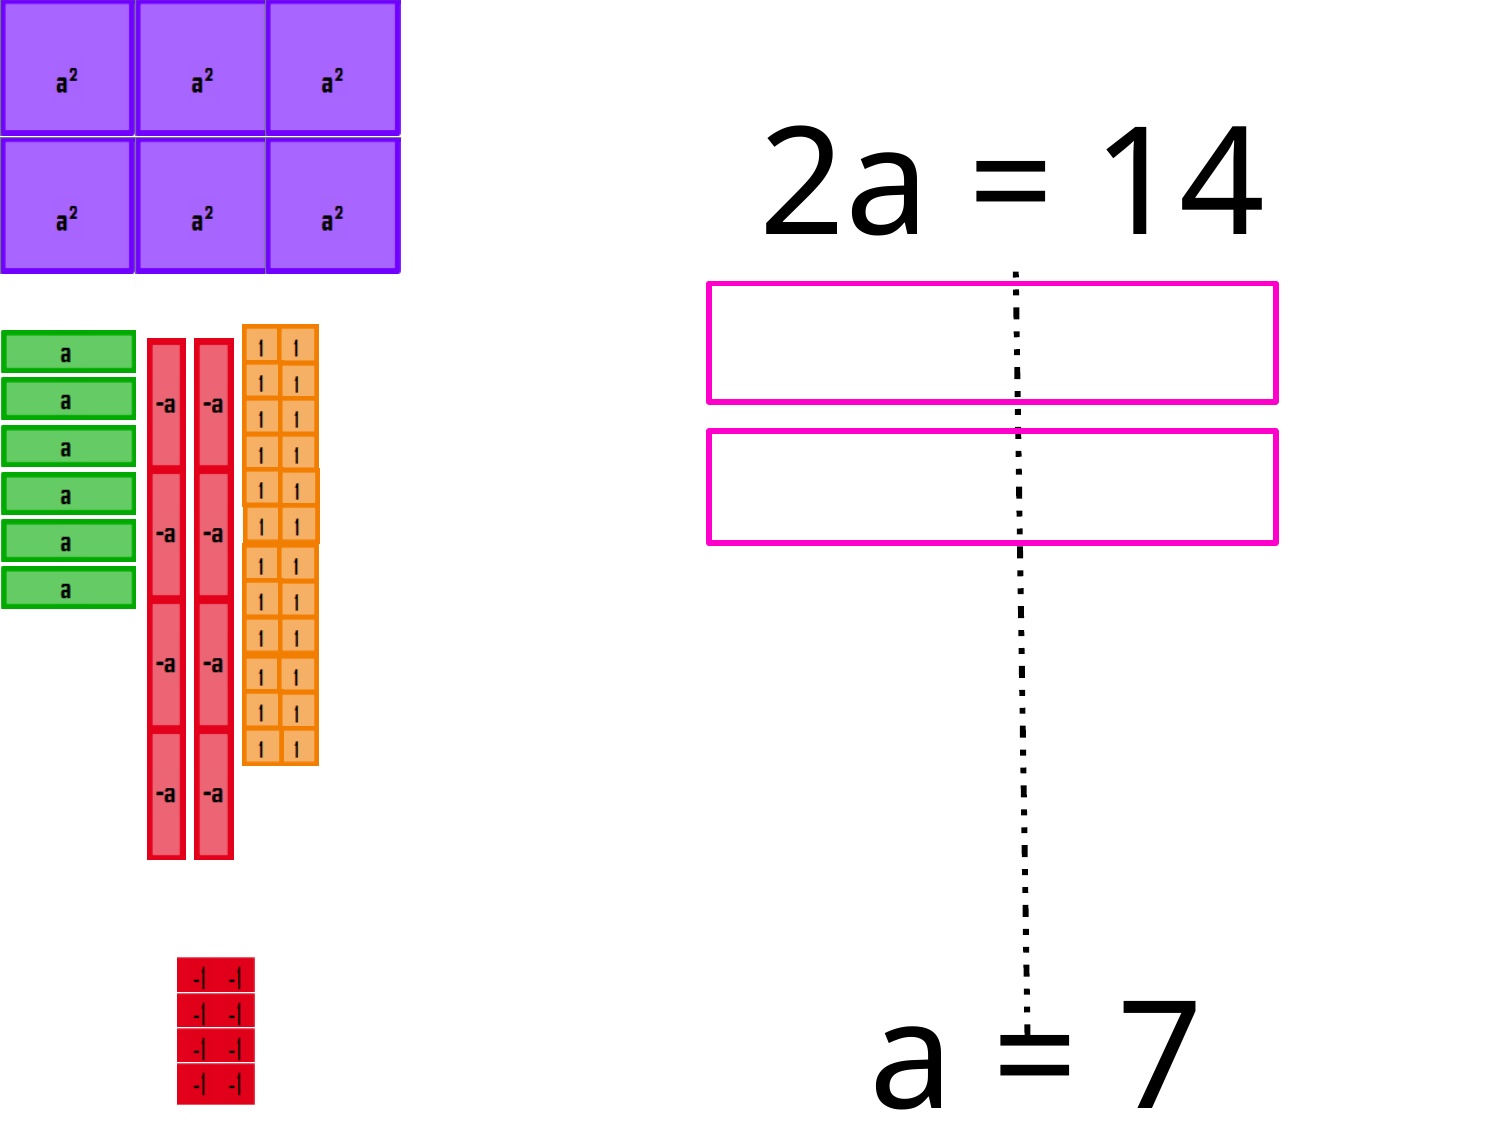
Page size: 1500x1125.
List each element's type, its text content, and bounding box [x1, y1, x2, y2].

picture [0, 330, 136, 373]
picture [147, 338, 186, 860]
picture [0, 472, 136, 515]
text_box a = 7 [854, 950, 1218, 1125]
picture [177, 956, 255, 1106]
text_box 2a = 14 [745, 76, 1280, 272]
picture [0, 566, 136, 609]
picture [0, 519, 136, 562]
picture [242, 324, 320, 766]
picture [0, 0, 401, 136]
picture [0, 425, 136, 468]
picture [194, 338, 234, 860]
picture [0, 137, 401, 274]
picture [0, 377, 136, 420]
